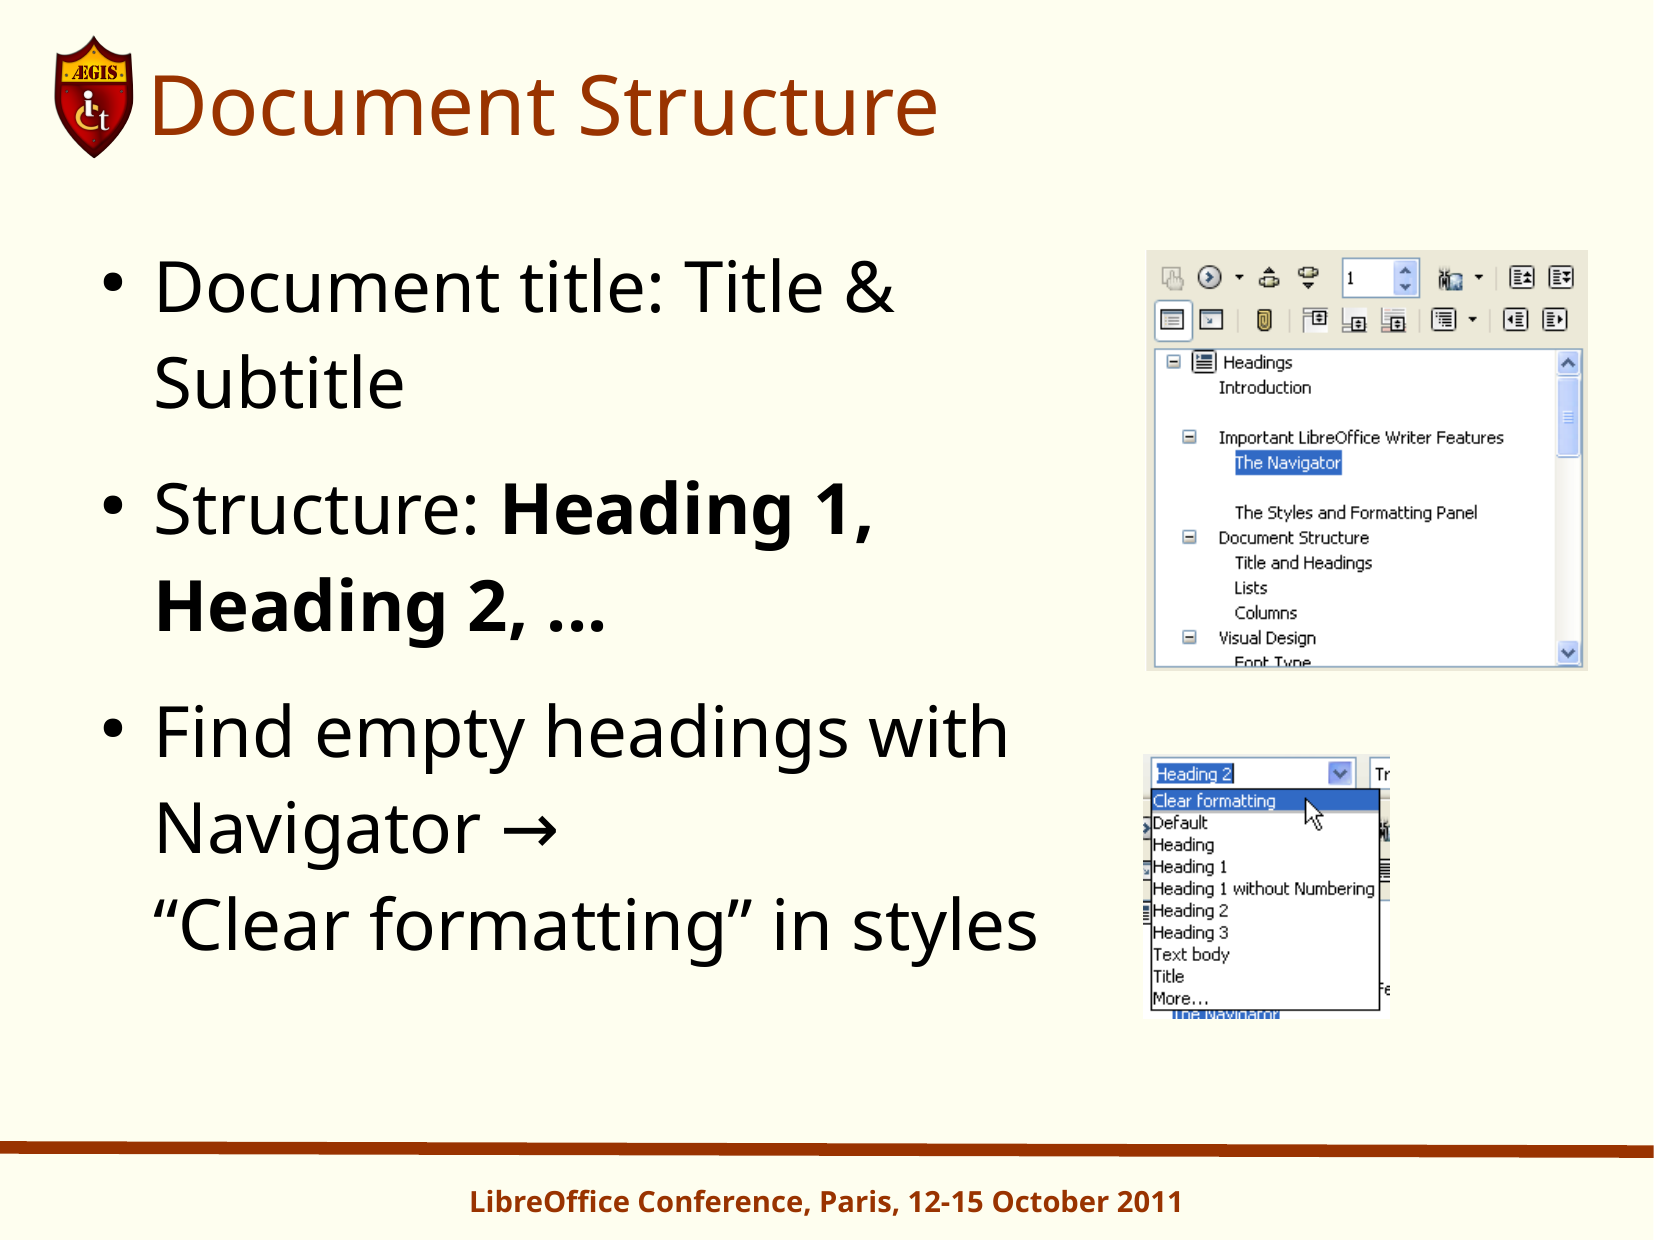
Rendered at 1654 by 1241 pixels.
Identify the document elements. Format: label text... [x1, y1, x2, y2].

picture [1143, 754, 1390, 1019]
title Document Structure [147, 29, 1625, 178]
picture [1145, 250, 1588, 672]
list Document title: Title & Subtitle Structure: Heading 1, Heading 2, ... Find empty headings with Navigator → “Clear formatting” in styles [82, 236, 1063, 1094]
picture [24, 24, 167, 167]
